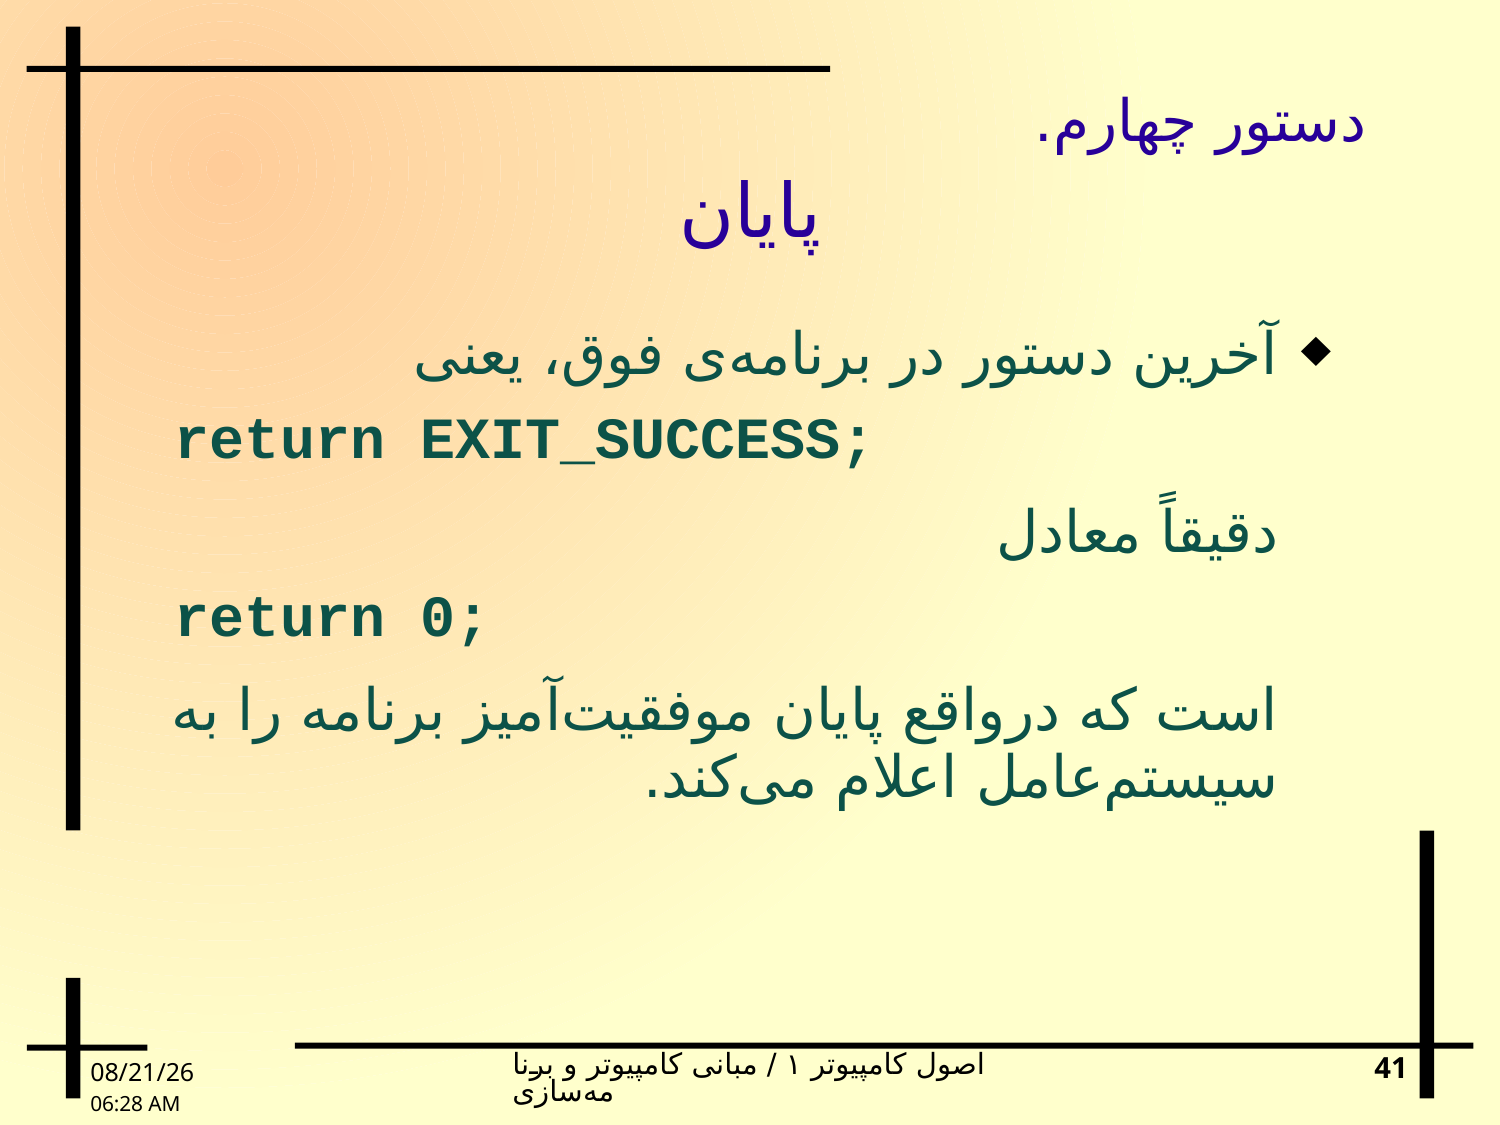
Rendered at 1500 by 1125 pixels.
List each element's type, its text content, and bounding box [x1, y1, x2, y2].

title دستور چهارم. [201, 73, 1367, 150]
list آخرین دستور در برنامه‌ی فوق، یعنی return EXIT_SUCCESS; دقیقاً معادل return 0; است که در‌واقع پایان موفقیت‌آمیز برنامه را به سیستم‌عامل اعلام می‌کند. [122, 320, 1403, 905]
title پایان [109, 150, 1391, 274]
